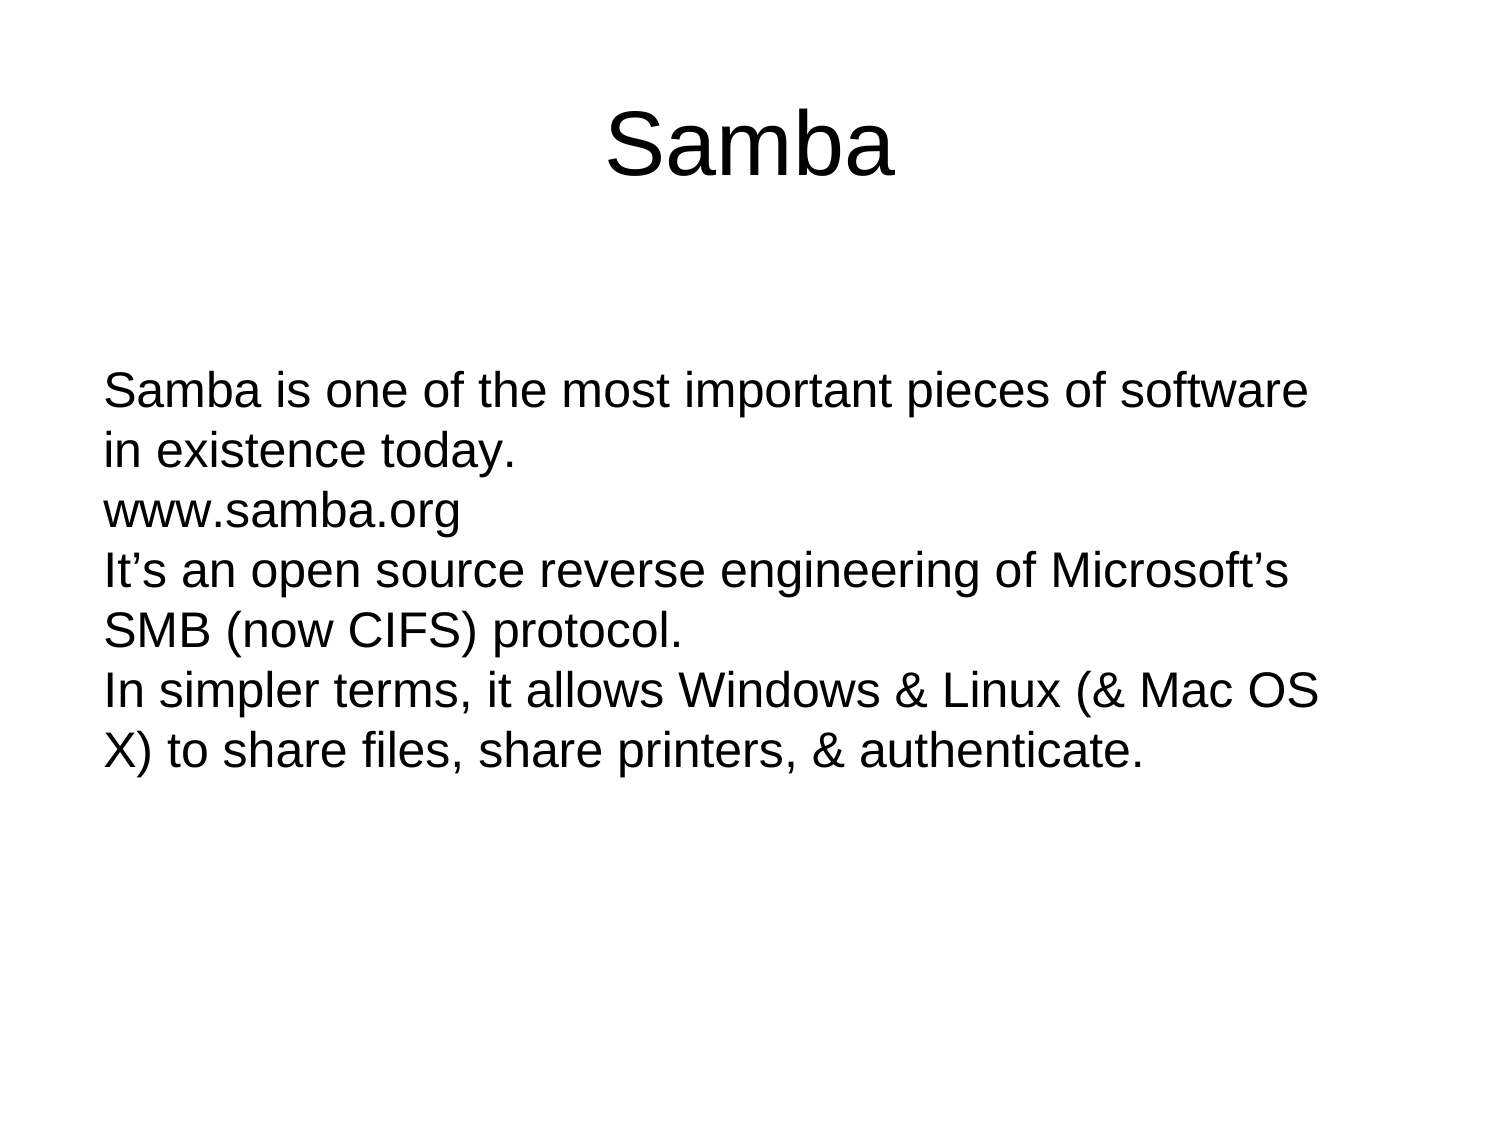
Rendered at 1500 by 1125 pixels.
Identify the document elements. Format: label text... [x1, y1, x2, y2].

title Samba [75, 45, 1426, 233]
text_box Samba is one of the most important pieces of software in existence today. www.samba.org It’s an open source reverse engineering of Microsoft’s SMB (now CIFS) protocol. In simpler terms, it allows Windows & Linux (& Mac OS X) to share files, share printers, & authenticate. [88, 350, 1388, 877]
